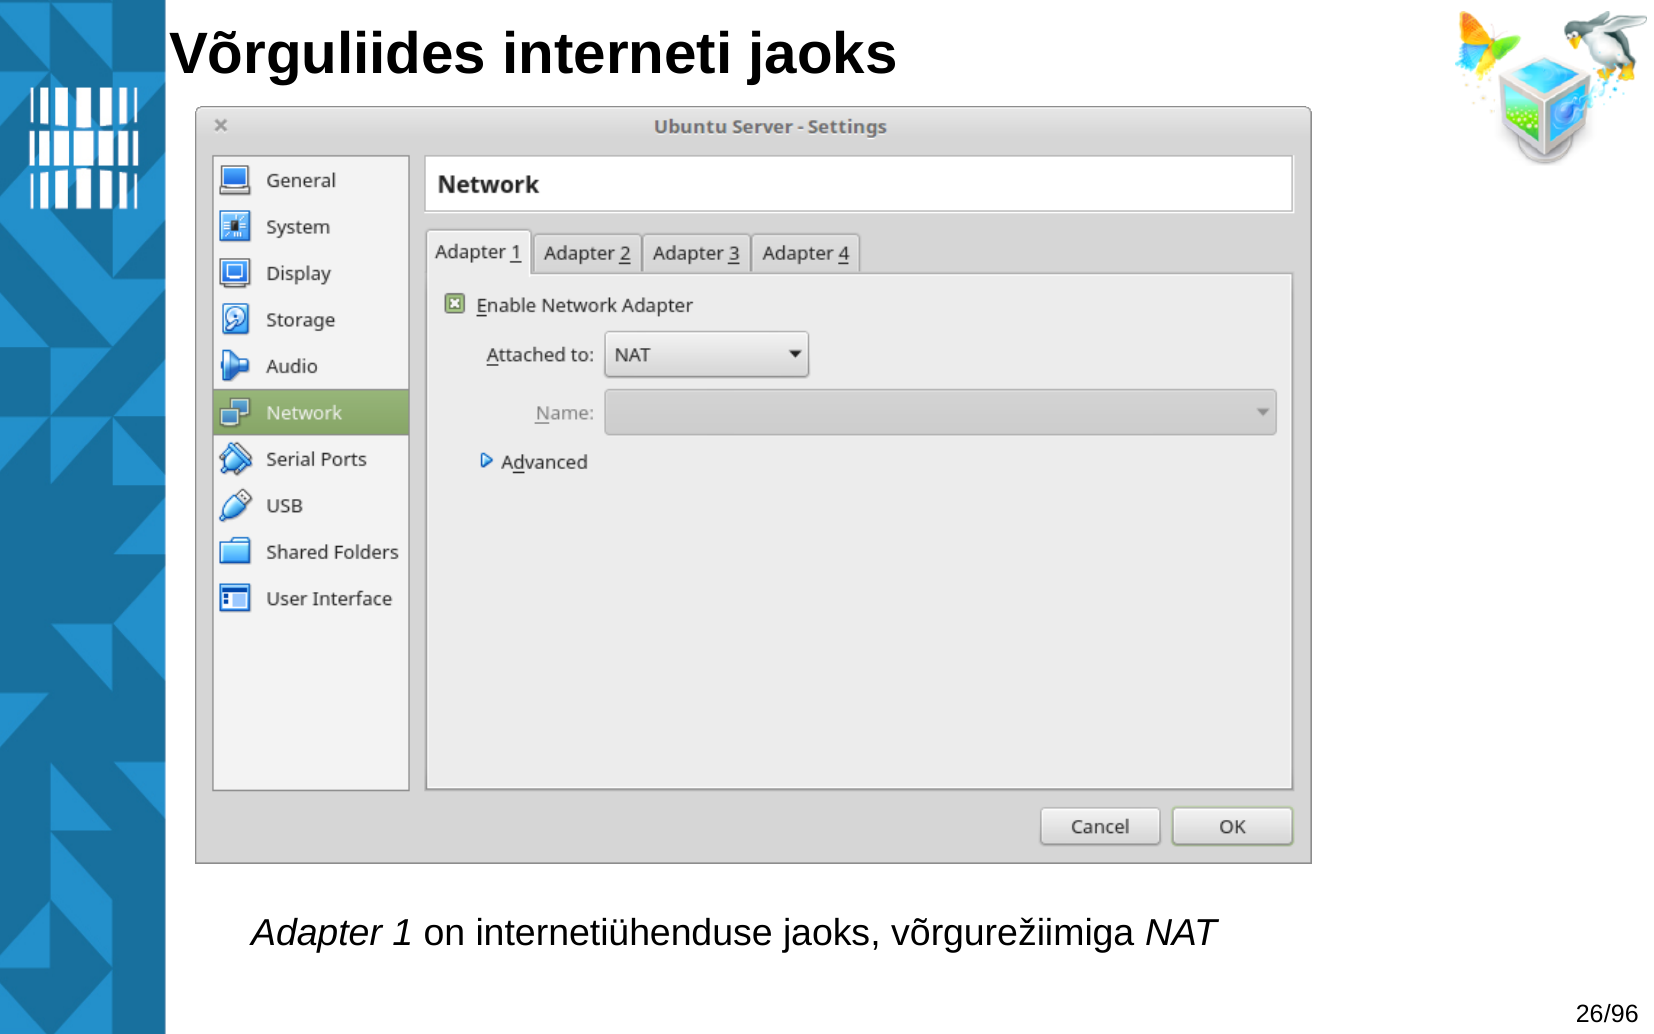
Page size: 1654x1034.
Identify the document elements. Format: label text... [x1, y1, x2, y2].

text_box Adapter 1 on internetiühenduse jaoks, võrgurežiimiga NAT [236, 903, 1288, 963]
picture [1452, 7, 1653, 166]
title Võrguliides interneti jaoks [169, 11, 1571, 95]
picture [195, 106, 1312, 864]
